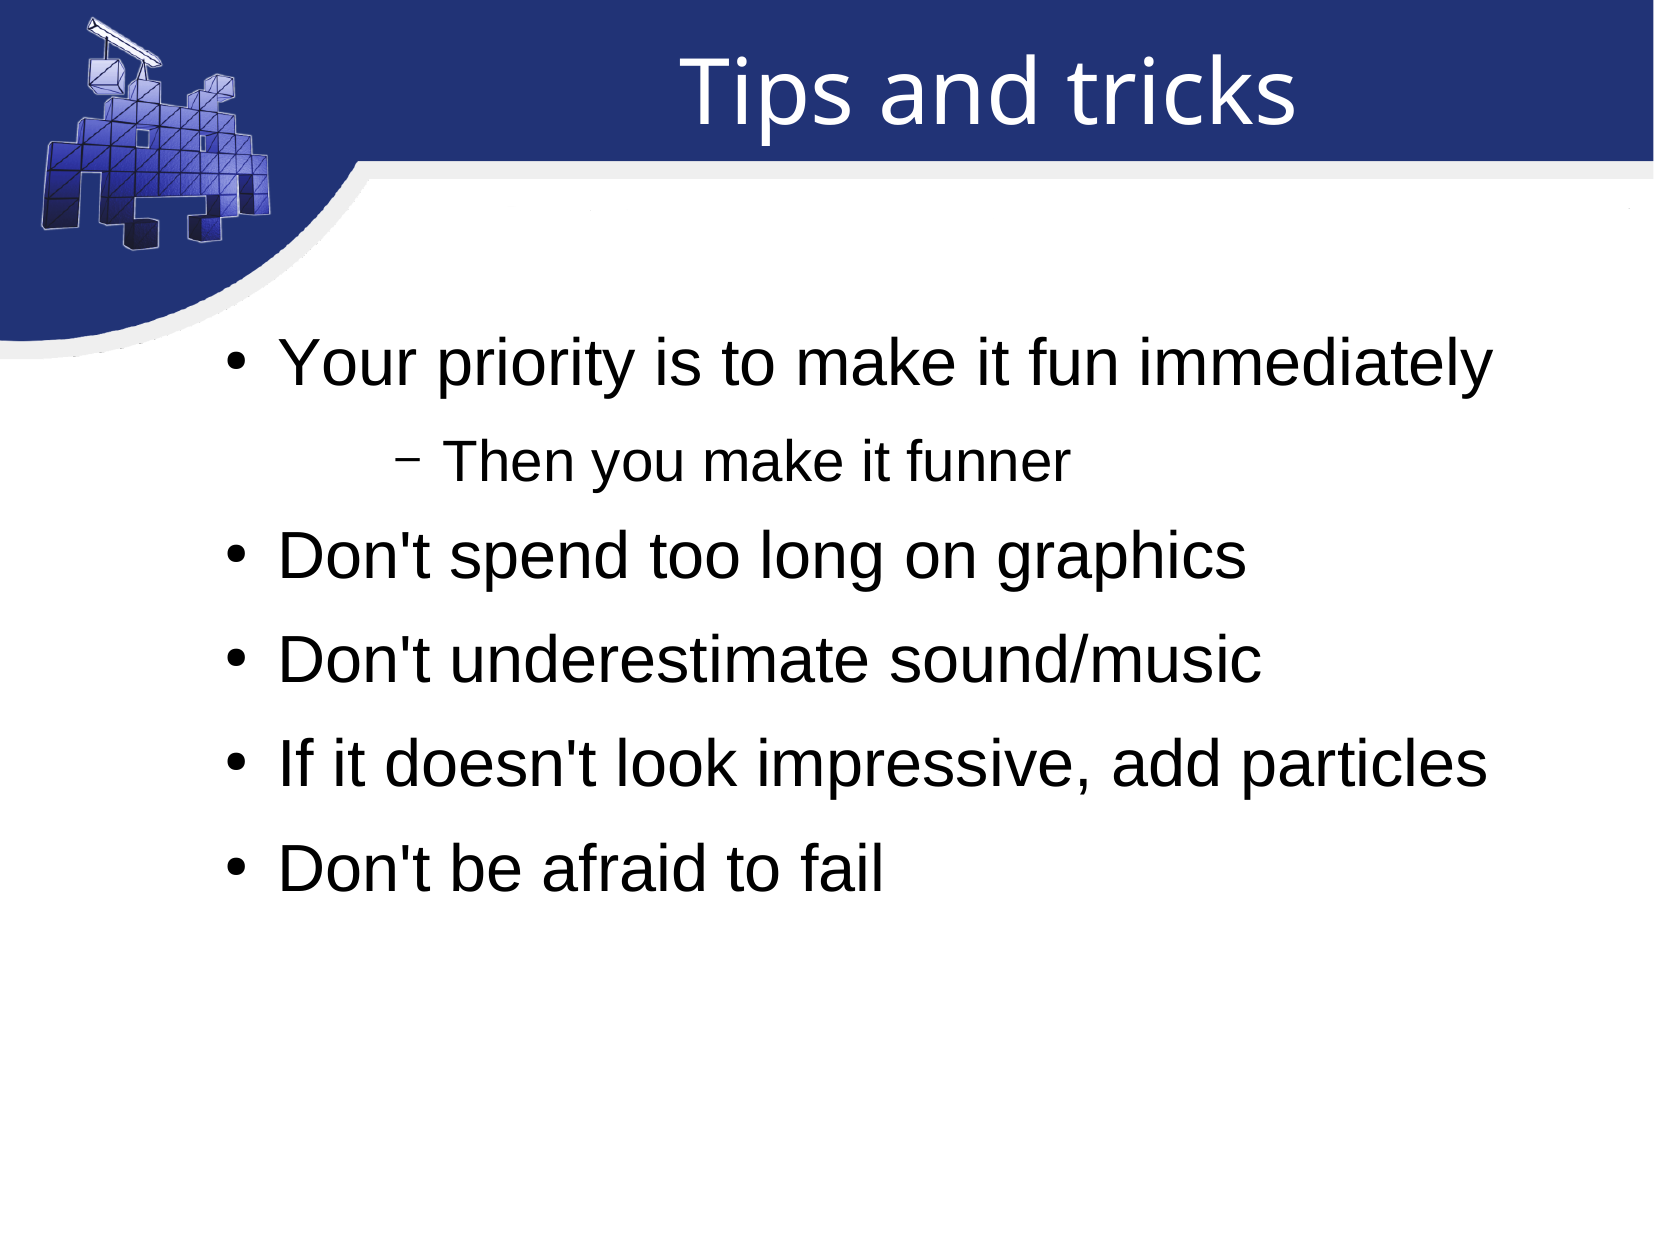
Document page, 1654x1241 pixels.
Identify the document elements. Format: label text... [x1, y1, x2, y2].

list Your priority is to make it fun immediately Then you make it funner Don't spend too long on graphics Don't underestimate sound/music If it doesn't look impressive, add particles Don't be afraid to fail [206, 324, 1595, 1078]
picture [0, 0, 1654, 443]
title Tips and tricks [354, 35, 1625, 142]
